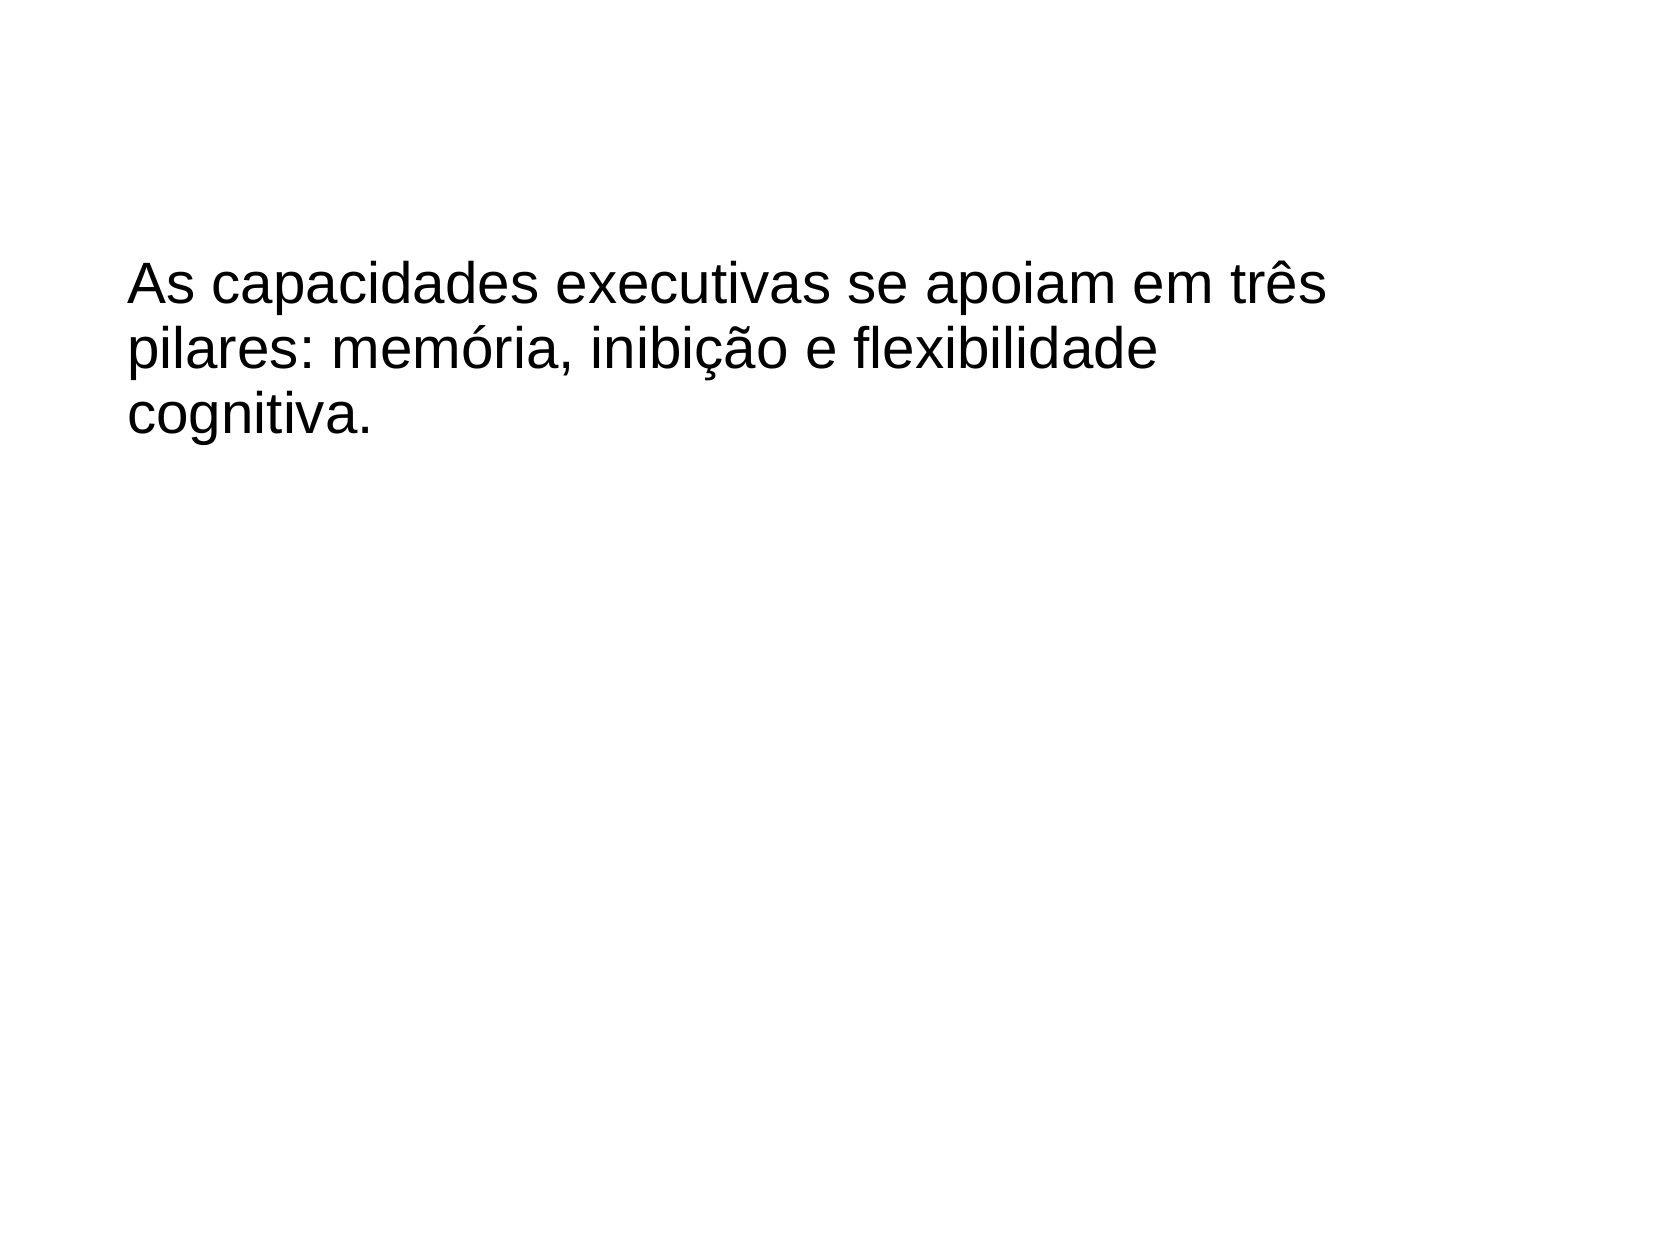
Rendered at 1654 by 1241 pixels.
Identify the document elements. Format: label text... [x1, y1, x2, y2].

text_box As capacidades executivas se apoiam em três pilares: memória, inibição e flexibilidade cognitiva. [112, 243, 1538, 601]
